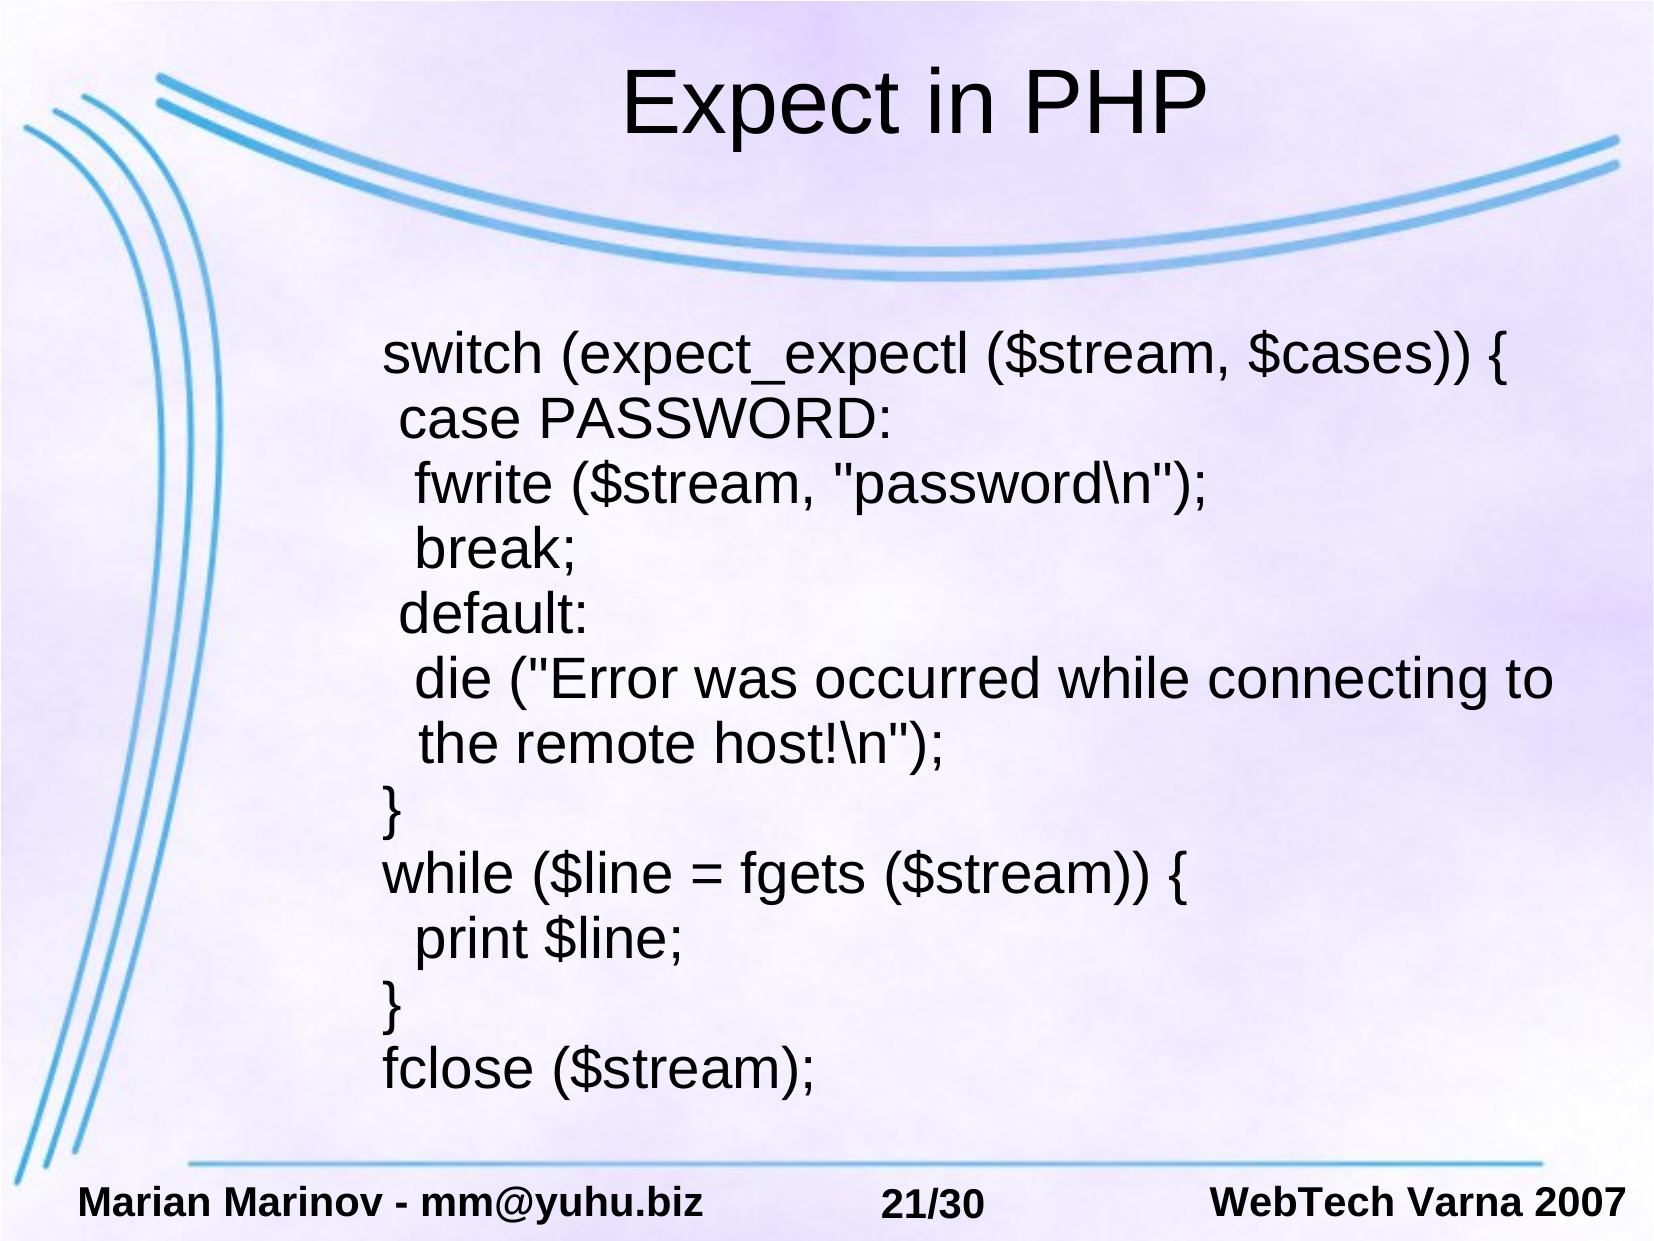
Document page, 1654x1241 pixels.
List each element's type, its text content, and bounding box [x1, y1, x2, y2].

picture [1, 1, 1654, 1241]
title Expect in PHP [82, 49, 1571, 257]
subtitle switch (expect_expectl ($stream, $cases)) { case PASSWORD: fwrite ($stream, "password\n"); break; default: die ("Error was occurred while connecting to the remote host!\n"); } while ($line = fgets ($stream)) { print $line; } fclose ($stream); [82, 301, 1654, 1121]
text_box 21/30 [866, 1172, 1001, 1235]
text_box WebTech Varna 2007 [1194, 1171, 1643, 1233]
text_box Marian Marinov - mm@yuhu.biz [62, 1171, 720, 1233]
